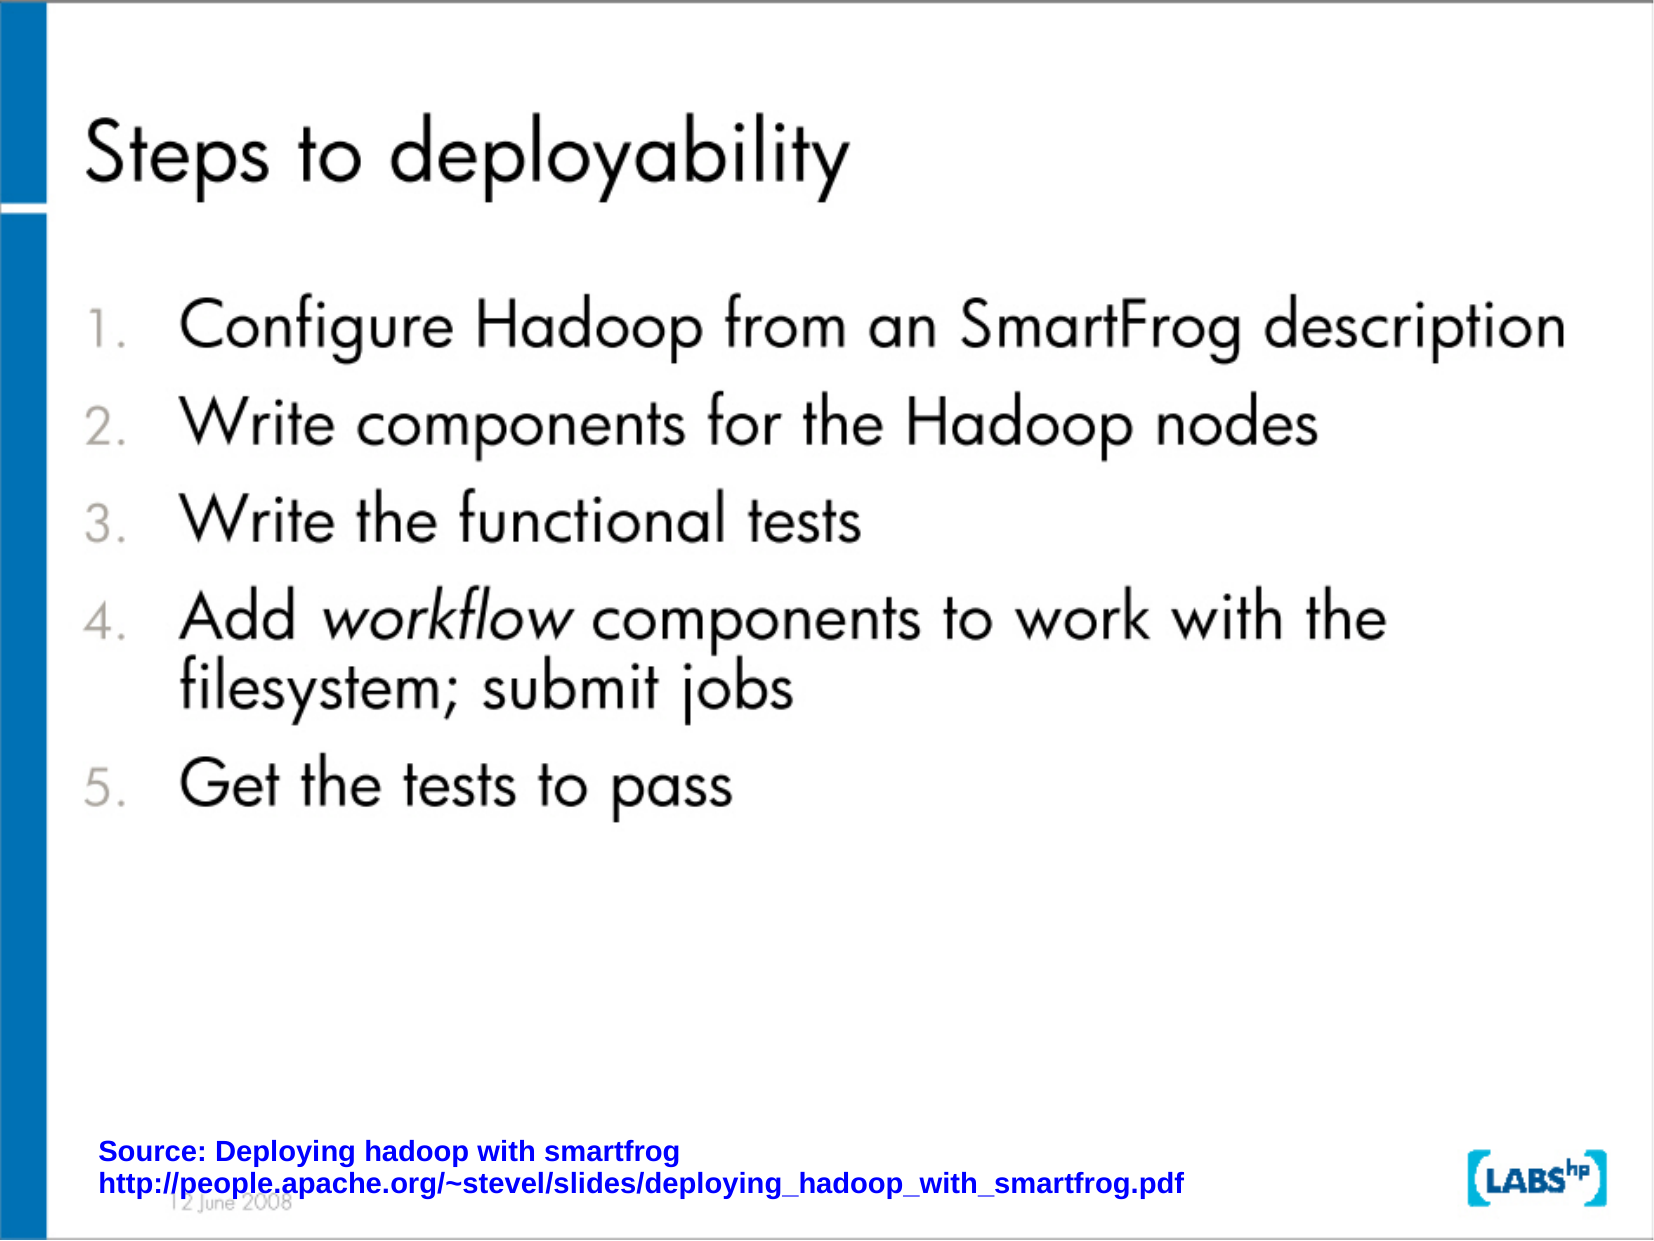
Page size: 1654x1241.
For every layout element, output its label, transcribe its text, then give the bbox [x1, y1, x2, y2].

picture [0, 0, 1654, 1241]
text_box Source: Deploying hadoop with smartfrog http://people.apache.org/~stevel/slides/deploying_hadoop_with_smartfrog.pdf [83, 1127, 1408, 1211]
